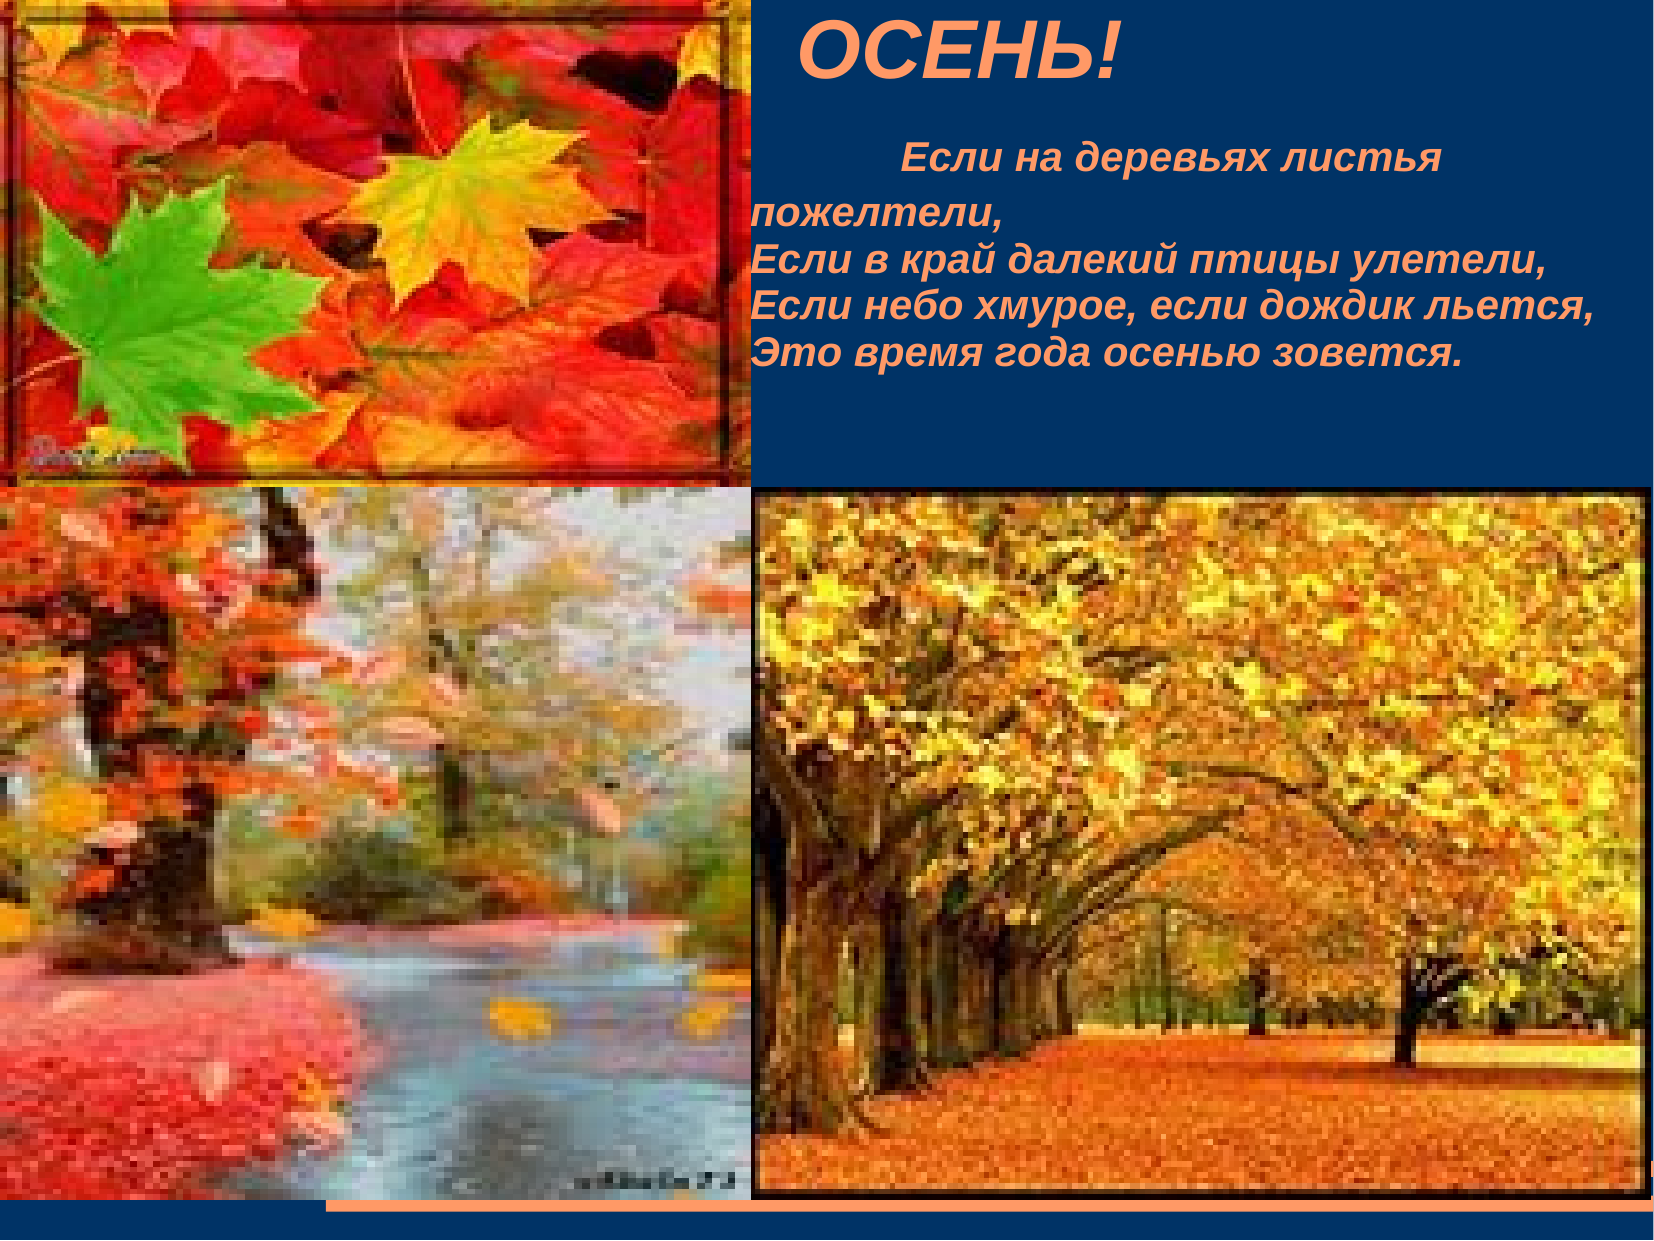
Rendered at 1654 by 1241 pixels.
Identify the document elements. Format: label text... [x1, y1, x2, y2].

title ОСЕНЬ! Если на деревьях листья пожелтели, Если в край далекий птицы улетели, Если небо хмурое, если дождик льется, Это время года осенью зовется. [751, 0, 1600, 487]
picture [0, 0, 1651, 1201]
